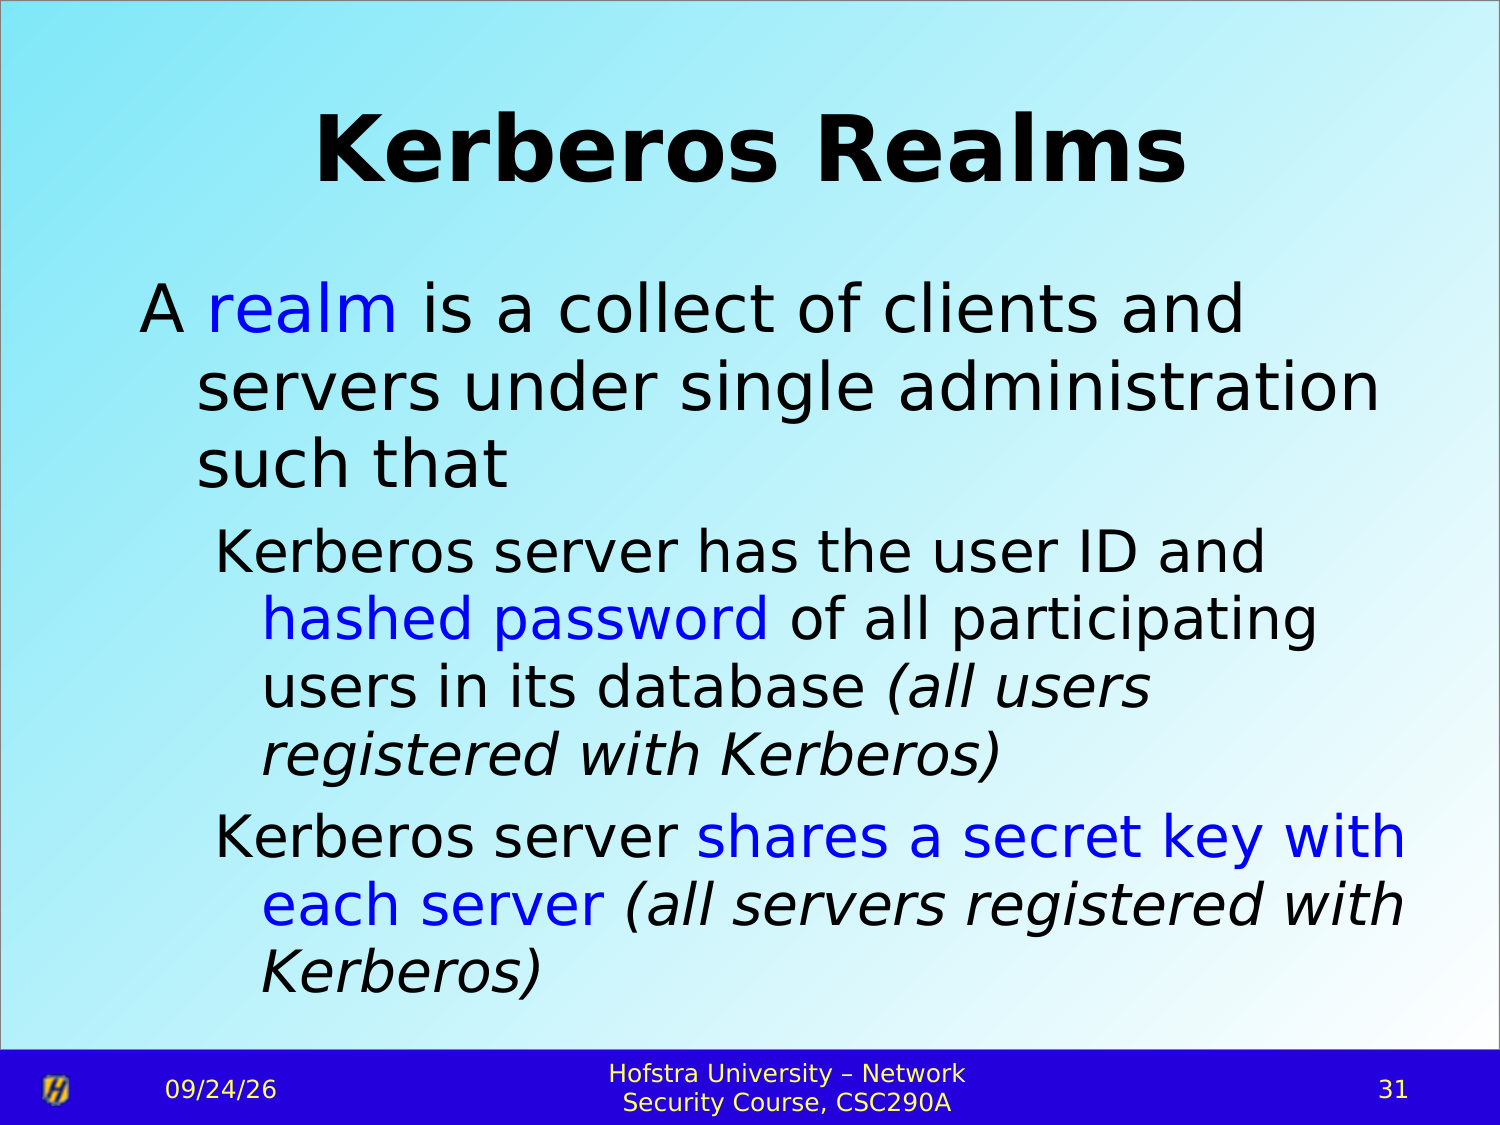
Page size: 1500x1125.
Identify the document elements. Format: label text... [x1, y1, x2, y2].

title Kerberos Realms [112, 84, 1391, 212]
picture [37, 1072, 76, 1110]
list A realm is a collect of clients and servers under single administration such that Kerberos server has the user ID and hashed password of all participating users in its database (all users registered with Kerberos) Kerberos server shares a secret key with each server (all servers registered with Kerberos) [124, 262, 1463, 1015]
